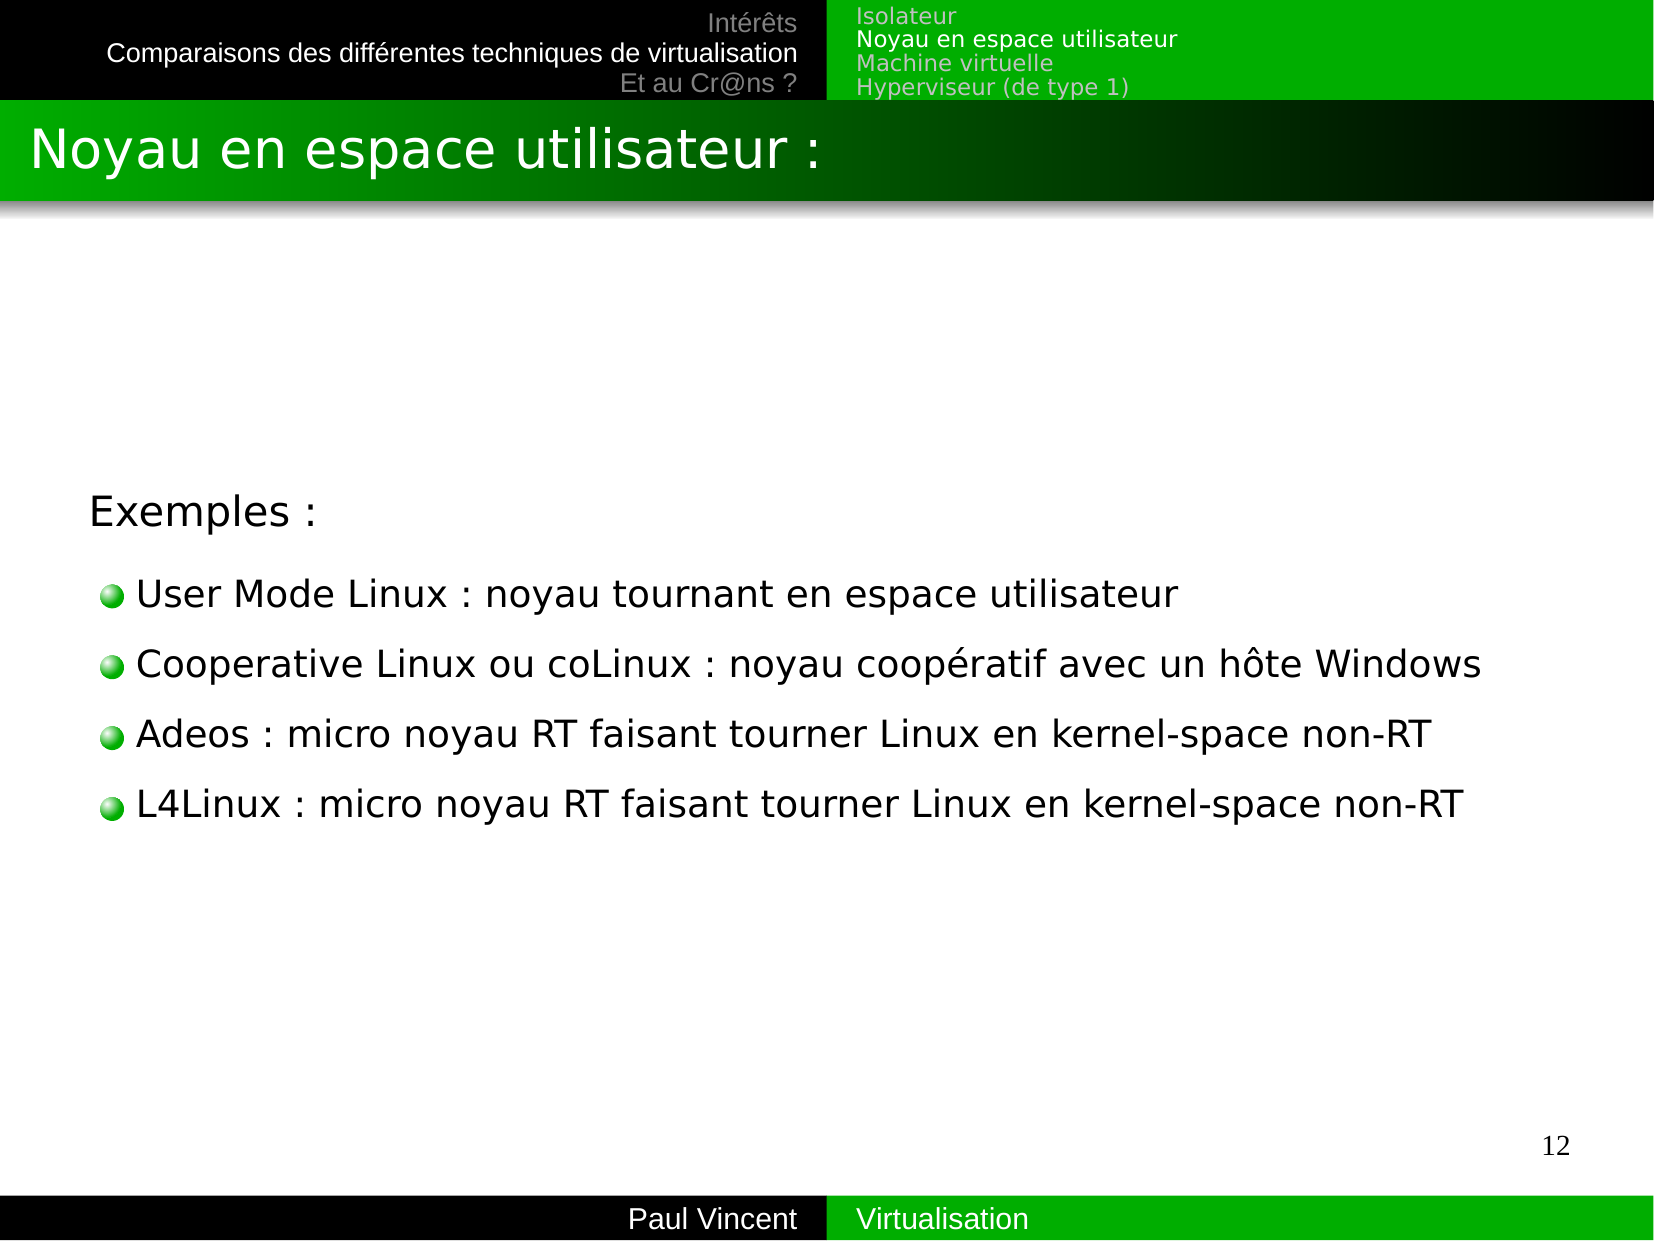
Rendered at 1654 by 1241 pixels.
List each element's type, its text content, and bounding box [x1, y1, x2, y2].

text_box Virtualisation [856, 1202, 1654, 1238]
text_box [100, 584, 125, 609]
text_box [100, 797, 125, 821]
text_box [100, 726, 125, 751]
text_box Paul Vincent [0, 1202, 798, 1238]
text_box Intérêts Comparaisons des différentes techniques de virtualisation Et au Cr@ns ? [0, 7, 798, 99]
text_box [100, 655, 125, 680]
text_box Noyau en espace utilisateur : [29, 118, 1654, 184]
text_box [0, 1195, 1654, 1241]
text_box User Mode Linux : noyau tournant en espace utilisateur Cooperative Linux ou coLinux : noyau coopératif avec un hôte Windows Adeos : micro noyau RT faisant tourner Linux en kernel-space non-RT L4Linux : micro noyau RT faisant tourner Linux en kernel-space non-RT [135, 572, 1630, 836]
text_box Isolateur Noyau en espace utilisateur Machine virtuelle Hyperviseur (de type 1) [856, 5, 1625, 114]
text_box [0, 0, 1654, 219]
text_box Exemples : [88, 487, 562, 550]
